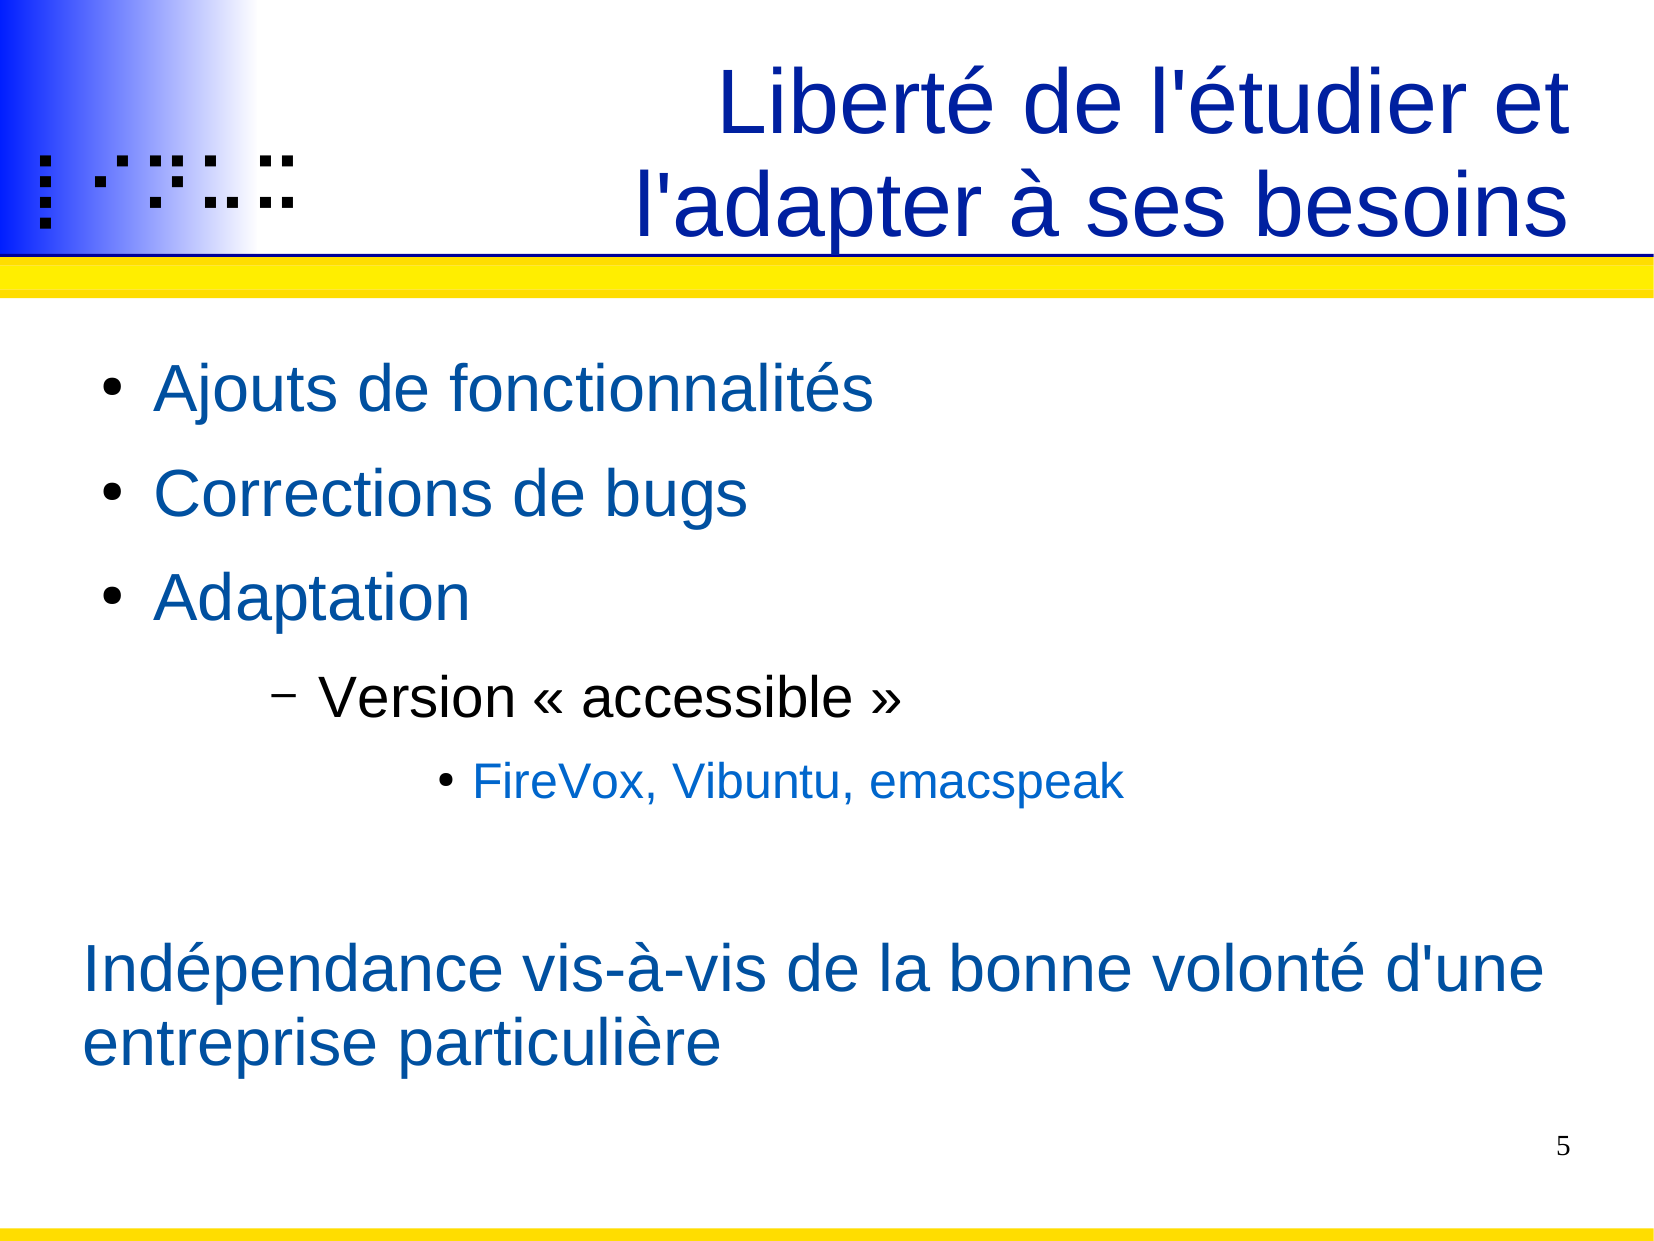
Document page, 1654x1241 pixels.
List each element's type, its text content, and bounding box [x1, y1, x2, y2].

list Ajouts de fonctionnalités Corrections de bugs Adaptation Version « accessible » FireVox, Vibuntu, emacspeak Indépendance vis-à-vis de la bonne volonté d'une entreprise particulière [82, 351, 1571, 1126]
title Liberté de l'étudier et l'adapter à ses besoins [372, 50, 1571, 256]
